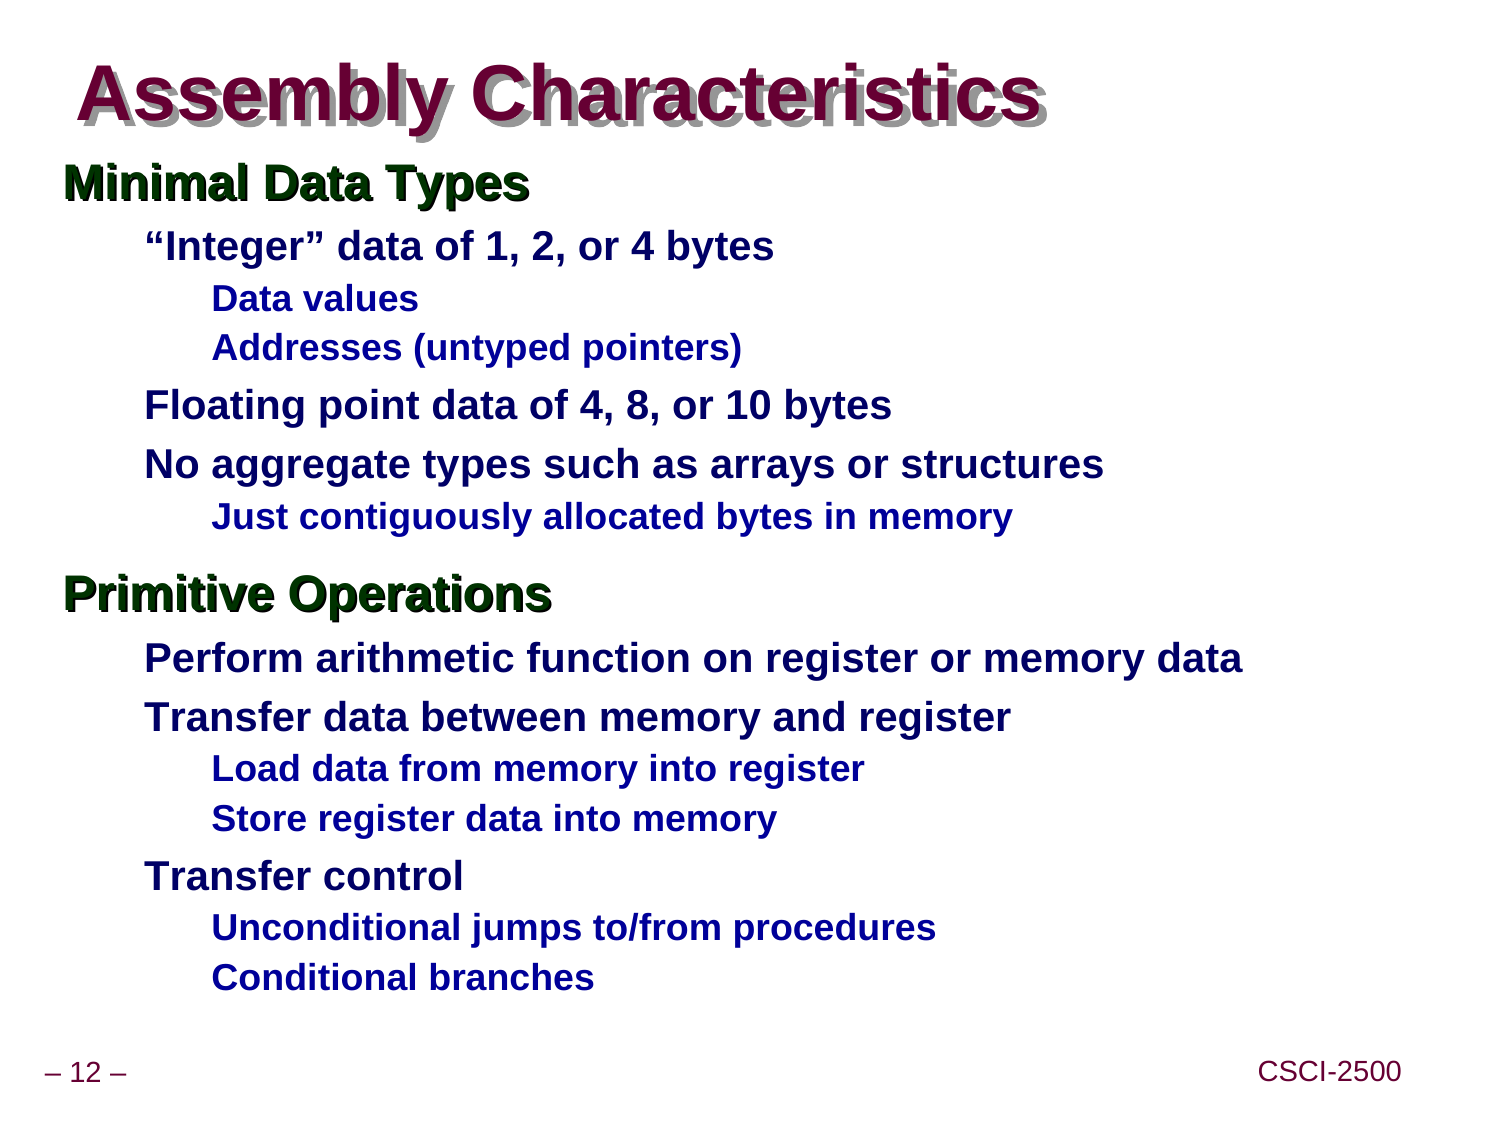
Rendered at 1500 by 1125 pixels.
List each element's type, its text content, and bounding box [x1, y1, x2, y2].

list Minimal Data Types “Integer” data of 1, 2, or 4 bytes Data values Addresses (untyped pointers) Floating point data of 4, 8, or 10 bytes No aggregate types such as arrays or structures Just contiguously allocated bytes in memory Primitive Operations Perform arithmetic function on register or memory data Transfer data between memory and register Load data from memory into register Store register data into memory Transfer control Unconditional jumps to/from procedures Conditional branches [47, 149, 1450, 1119]
title Assembly Characteristics [75, 45, 1219, 149]
